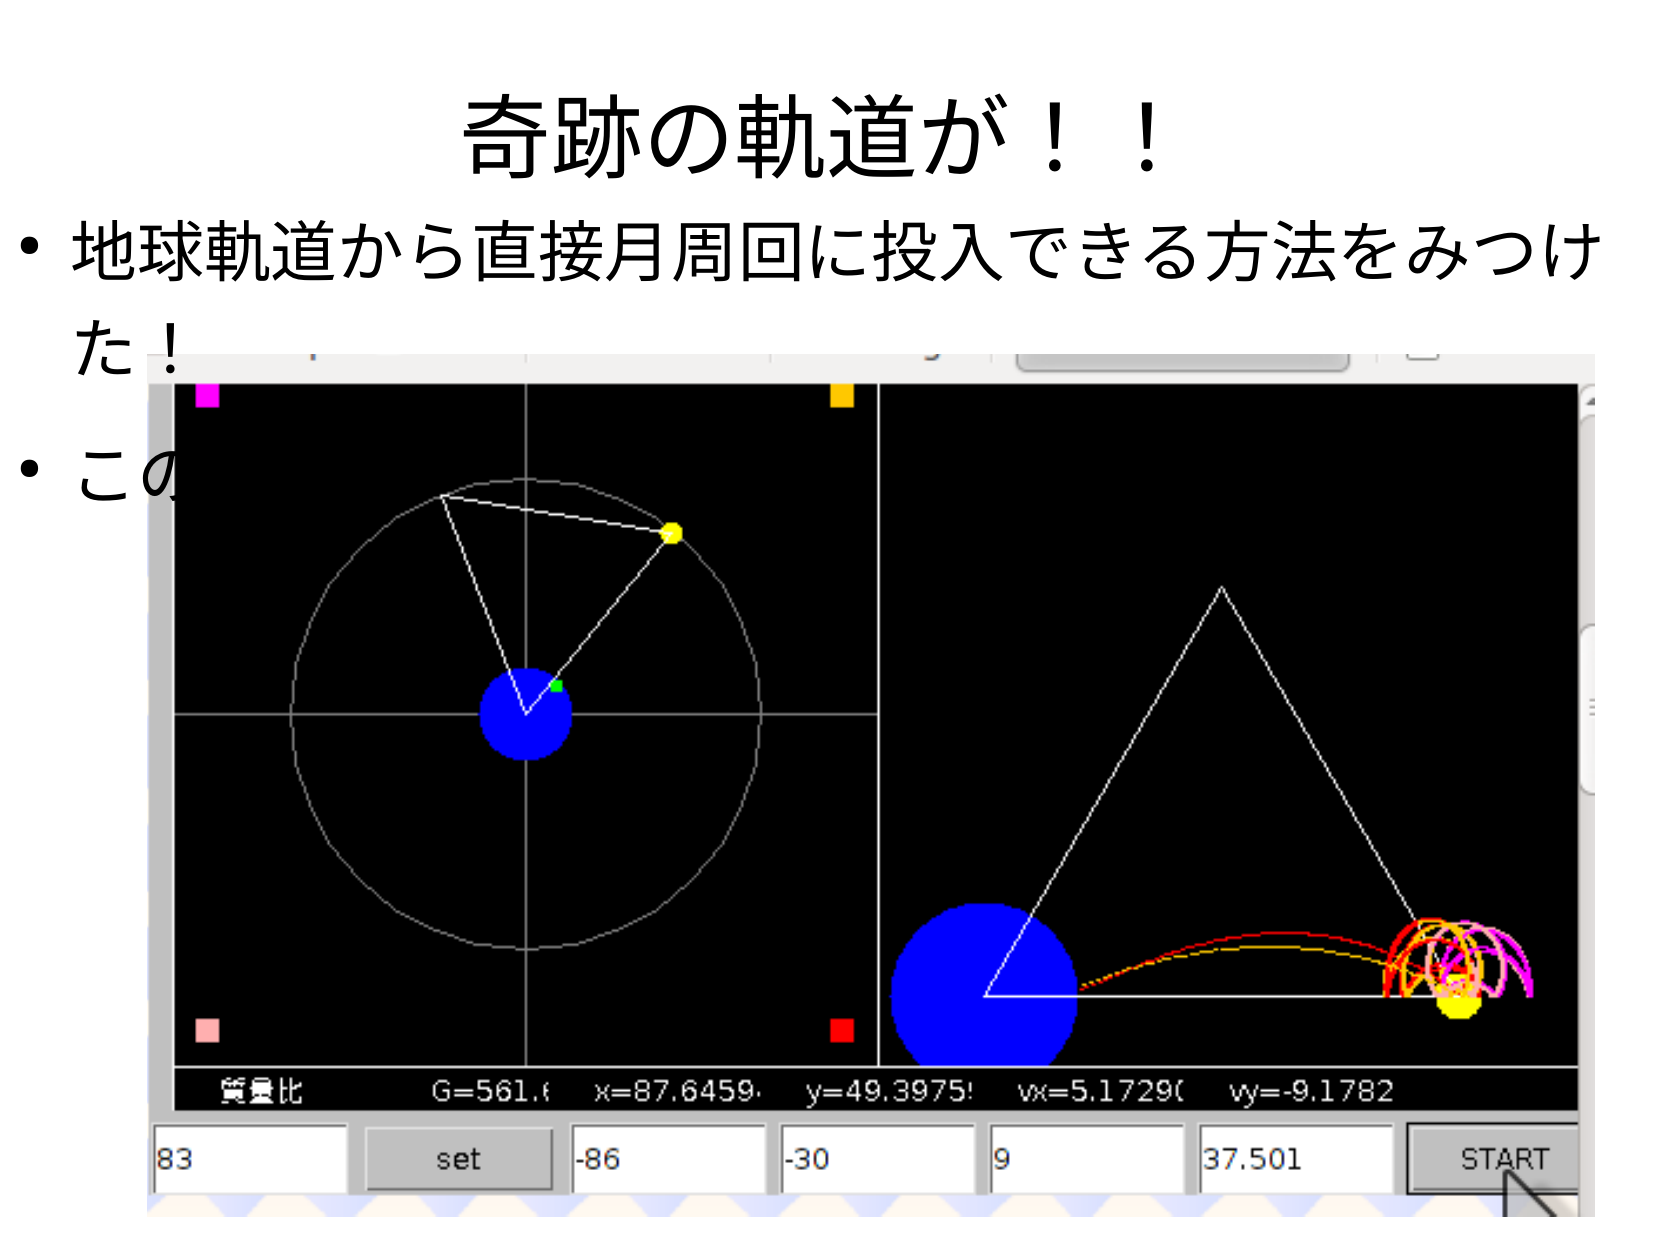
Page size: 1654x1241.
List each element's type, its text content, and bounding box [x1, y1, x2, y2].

title 奇跡の軌道が！！ [82, 56, 1571, 199]
picture [147, 1018, 1595, 1217]
list 地球軌道から直接月周回に投入できる方法をみつけた！ この軌道 [0, 199, 1654, 1018]
